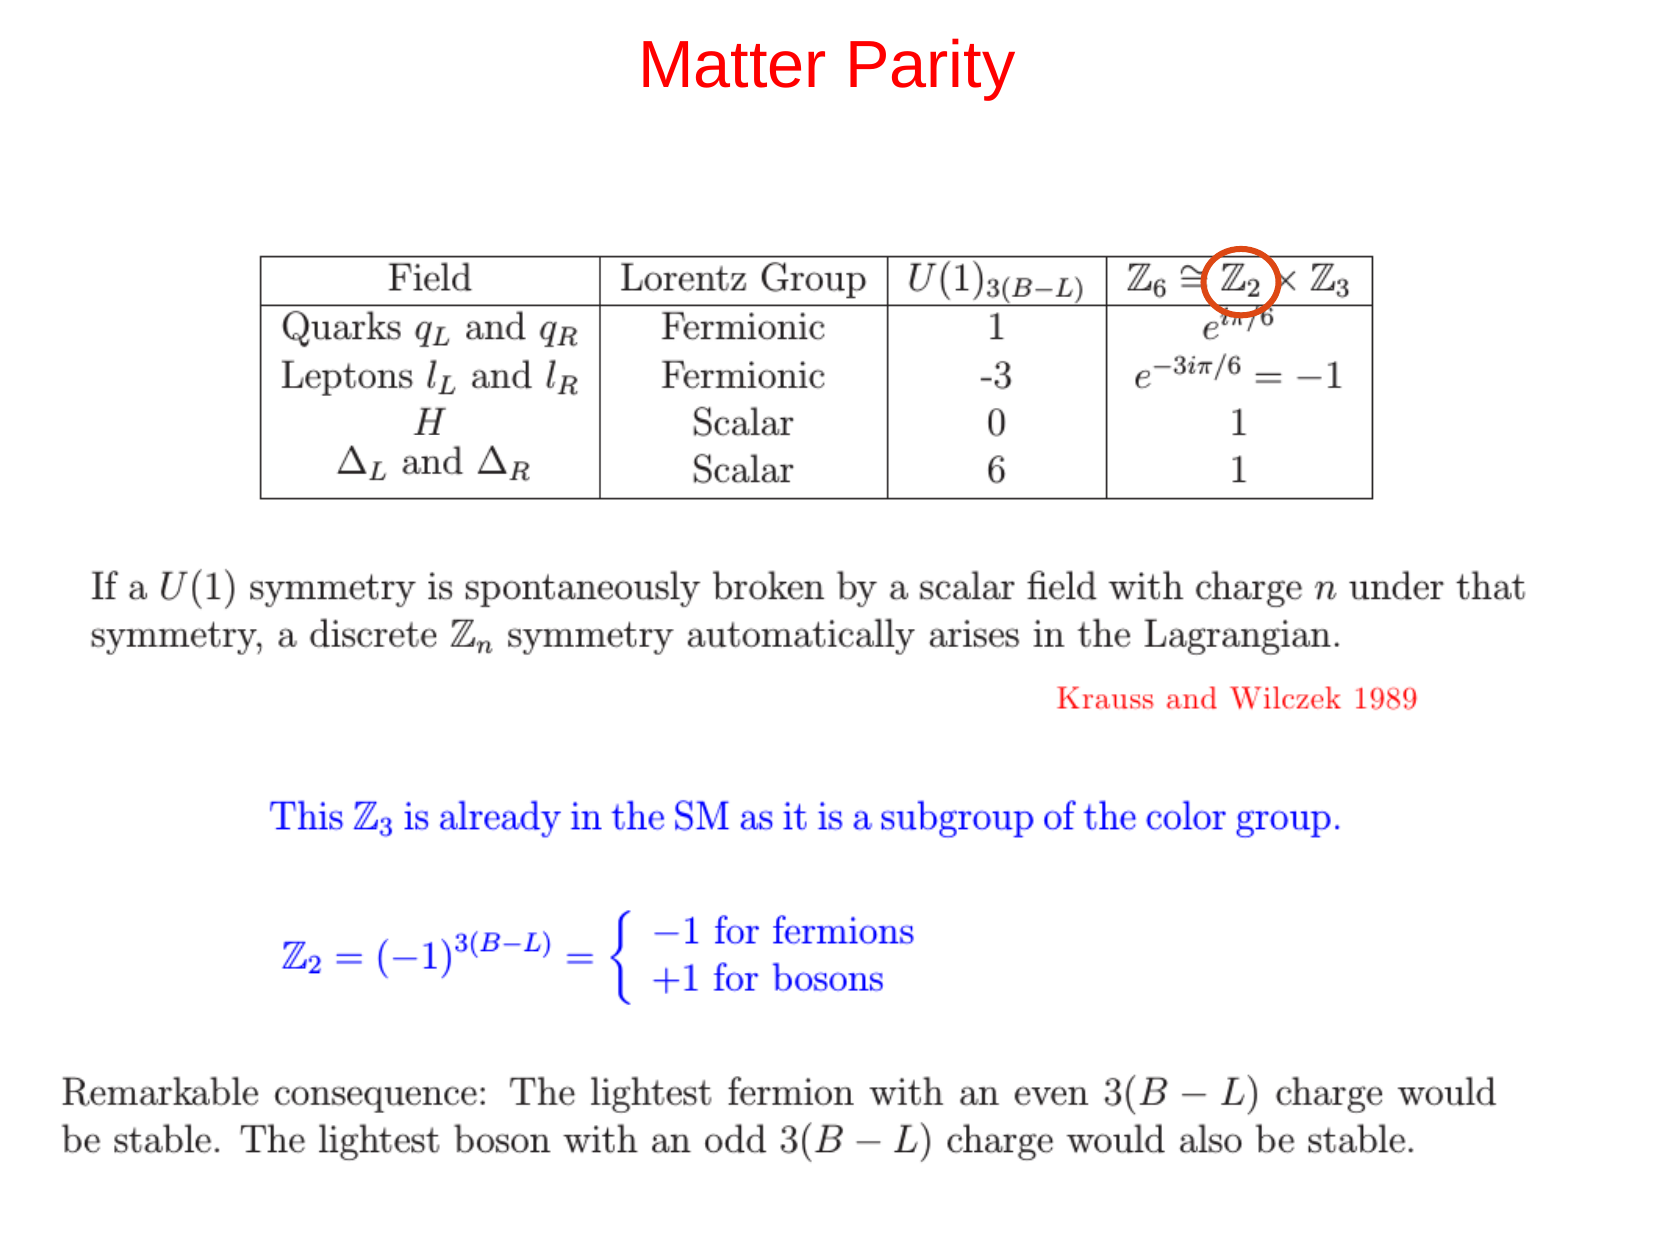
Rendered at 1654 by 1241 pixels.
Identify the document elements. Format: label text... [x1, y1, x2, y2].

picture [253, 794, 1381, 841]
picture [240, 884, 997, 1049]
picture [207, 209, 1447, 528]
picture [60, 1064, 1584, 1181]
title Matter Parity [83, 0, 1572, 168]
picture [77, 555, 1576, 734]
